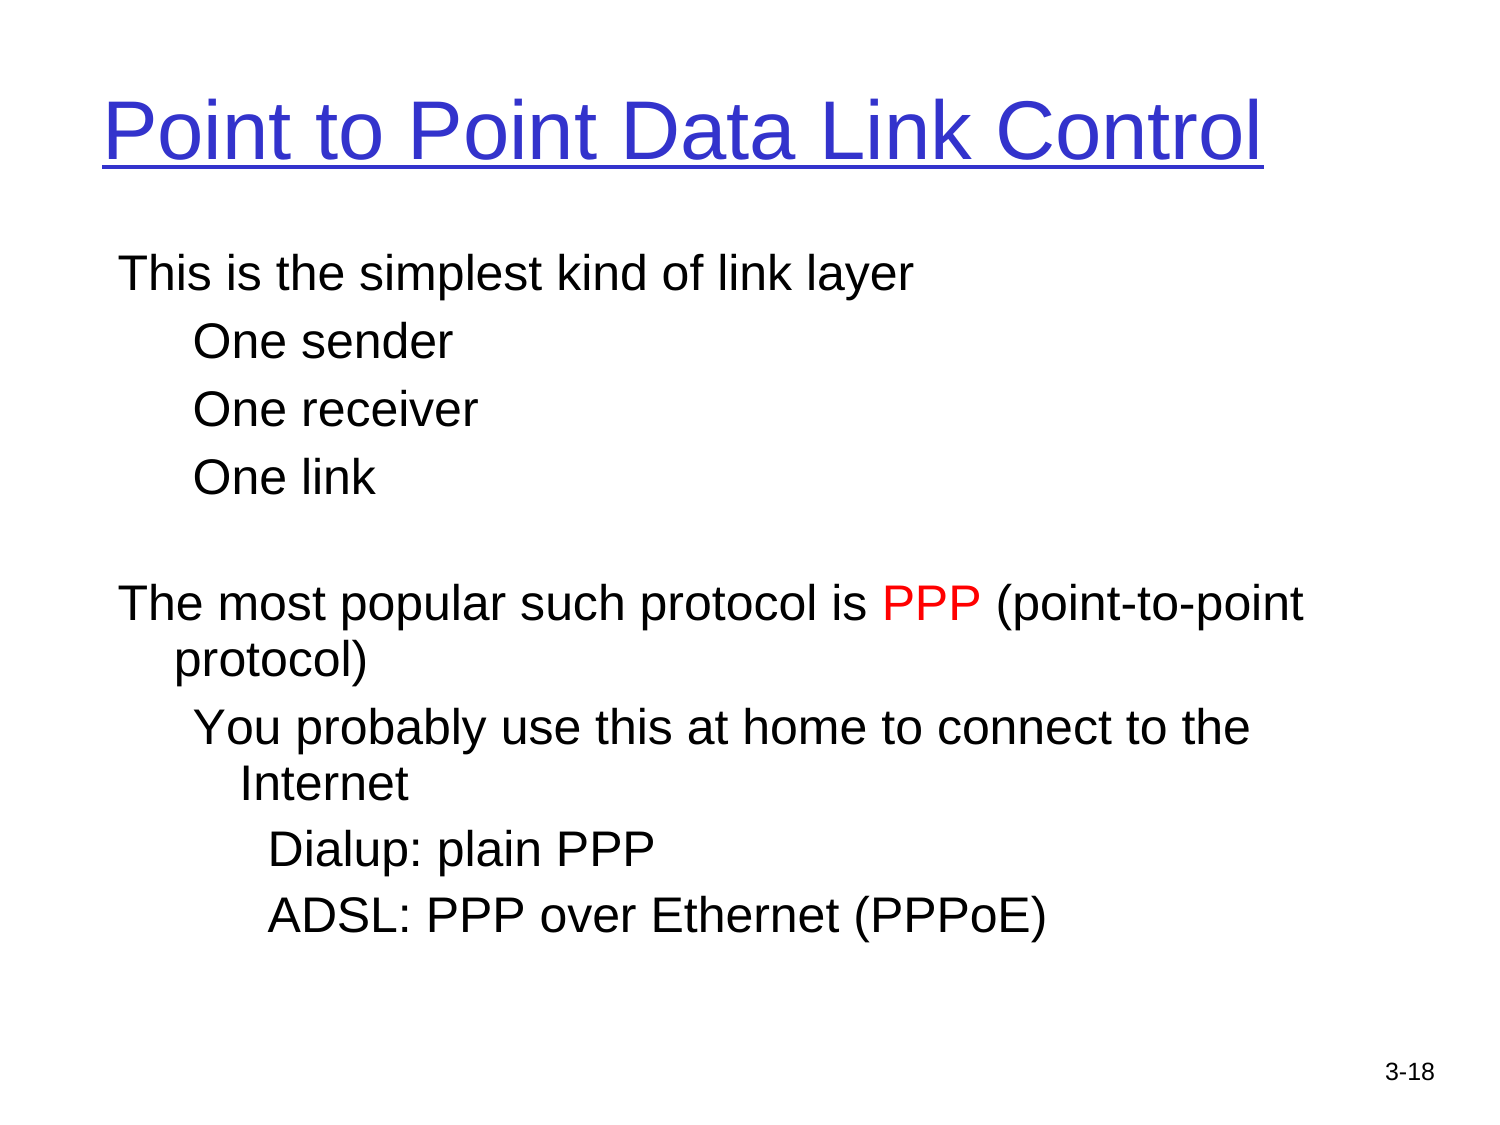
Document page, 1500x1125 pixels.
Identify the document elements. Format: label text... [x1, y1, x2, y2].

list This is the simplest kind of link layer One sender One receiver One link The most popular such protocol is PPP (point-to-point protocol) You probably use this at home to connect to the Internet Dialup: plain PPP ADSL: PPP over Ethernet (PPPoE) [102, 237, 1378, 1050]
title Point to Point Data Link Control [87, 37, 1454, 225]
